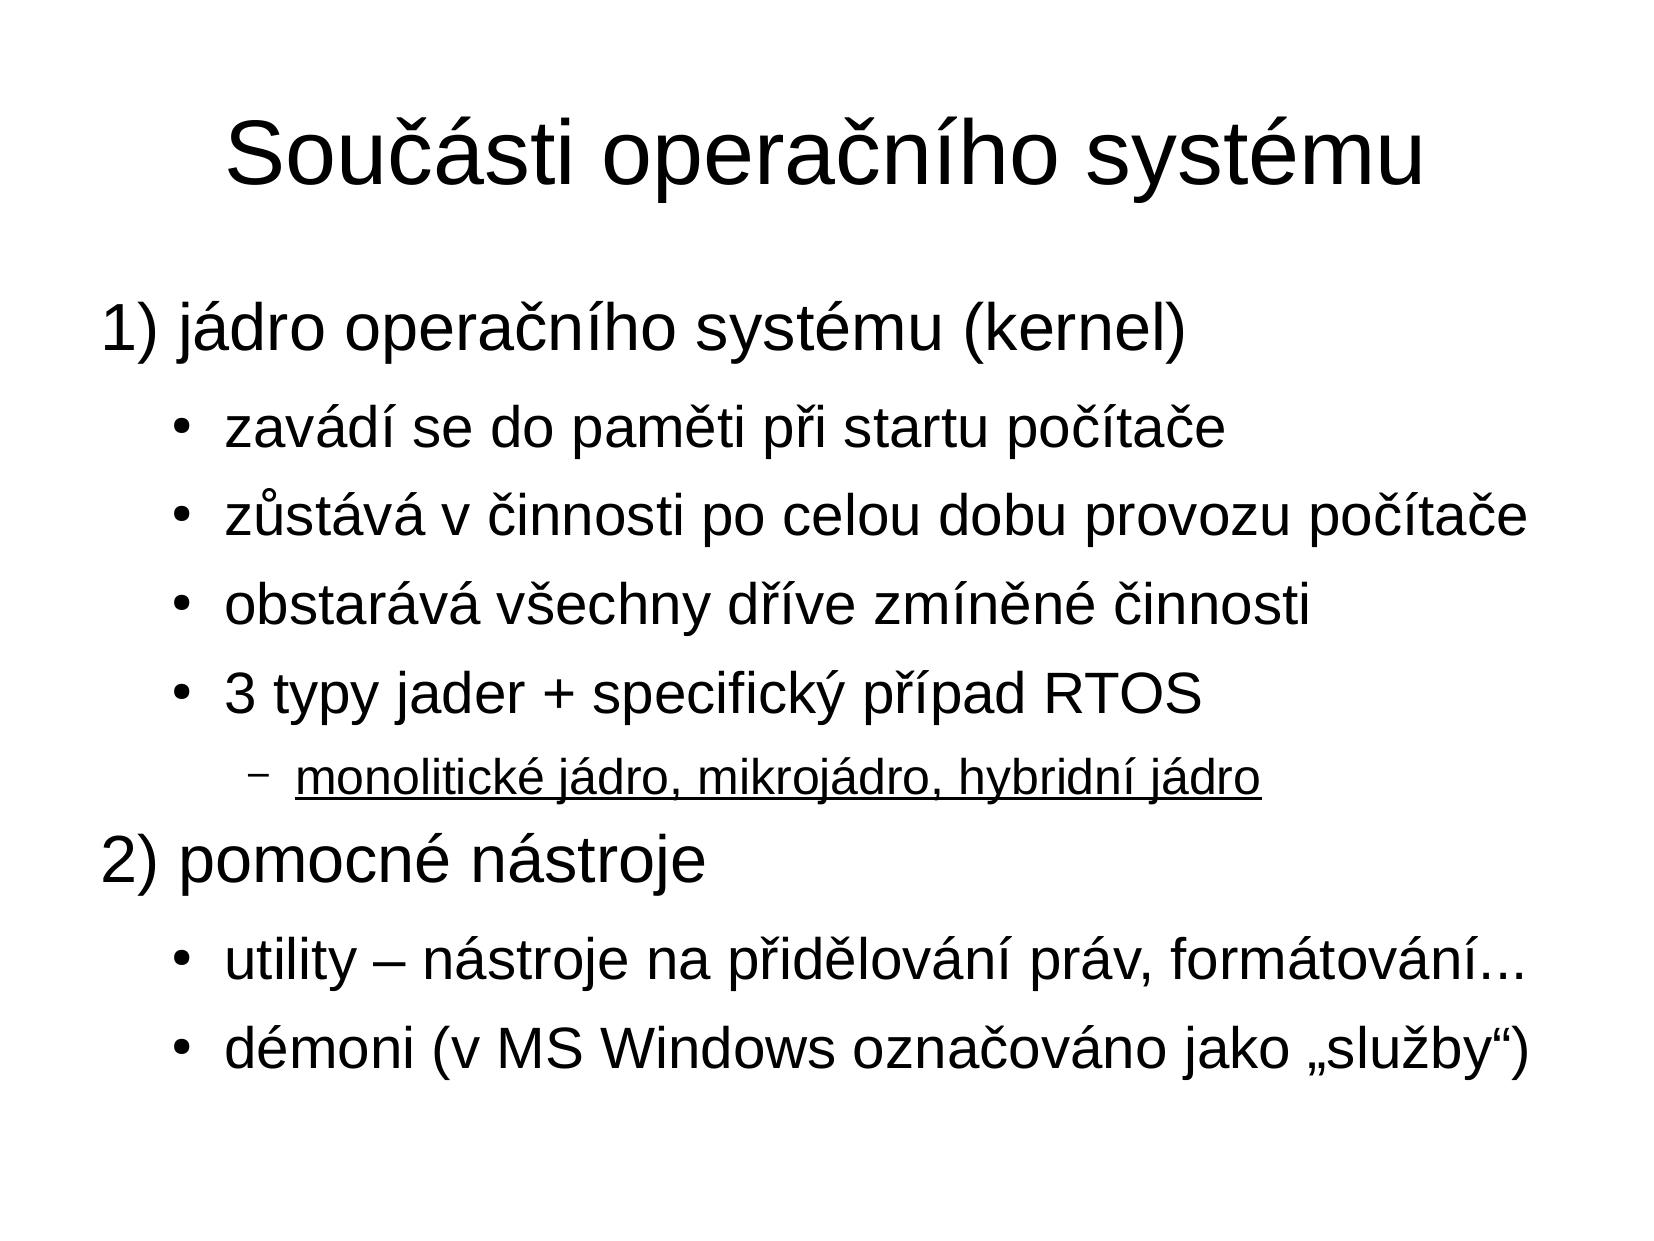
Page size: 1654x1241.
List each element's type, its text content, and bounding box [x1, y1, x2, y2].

list jádro operačního systému (kernel) zavádí se do paměti při startu počítače zůstává v činnosti po celou dobu provozu počítače obstarává všechny dříve zmíněné činnosti 3 typy jader + specifický případ RTOS monolitické jádro, mikrojádro, hybridní jádro pomocné nástroje utility – nástroje na přidělování práv, formátování... démoni (v MS Windows označováno jako „služby“) [82, 290, 1571, 1094]
title Součásti operačního systému [82, 56, 1571, 250]
